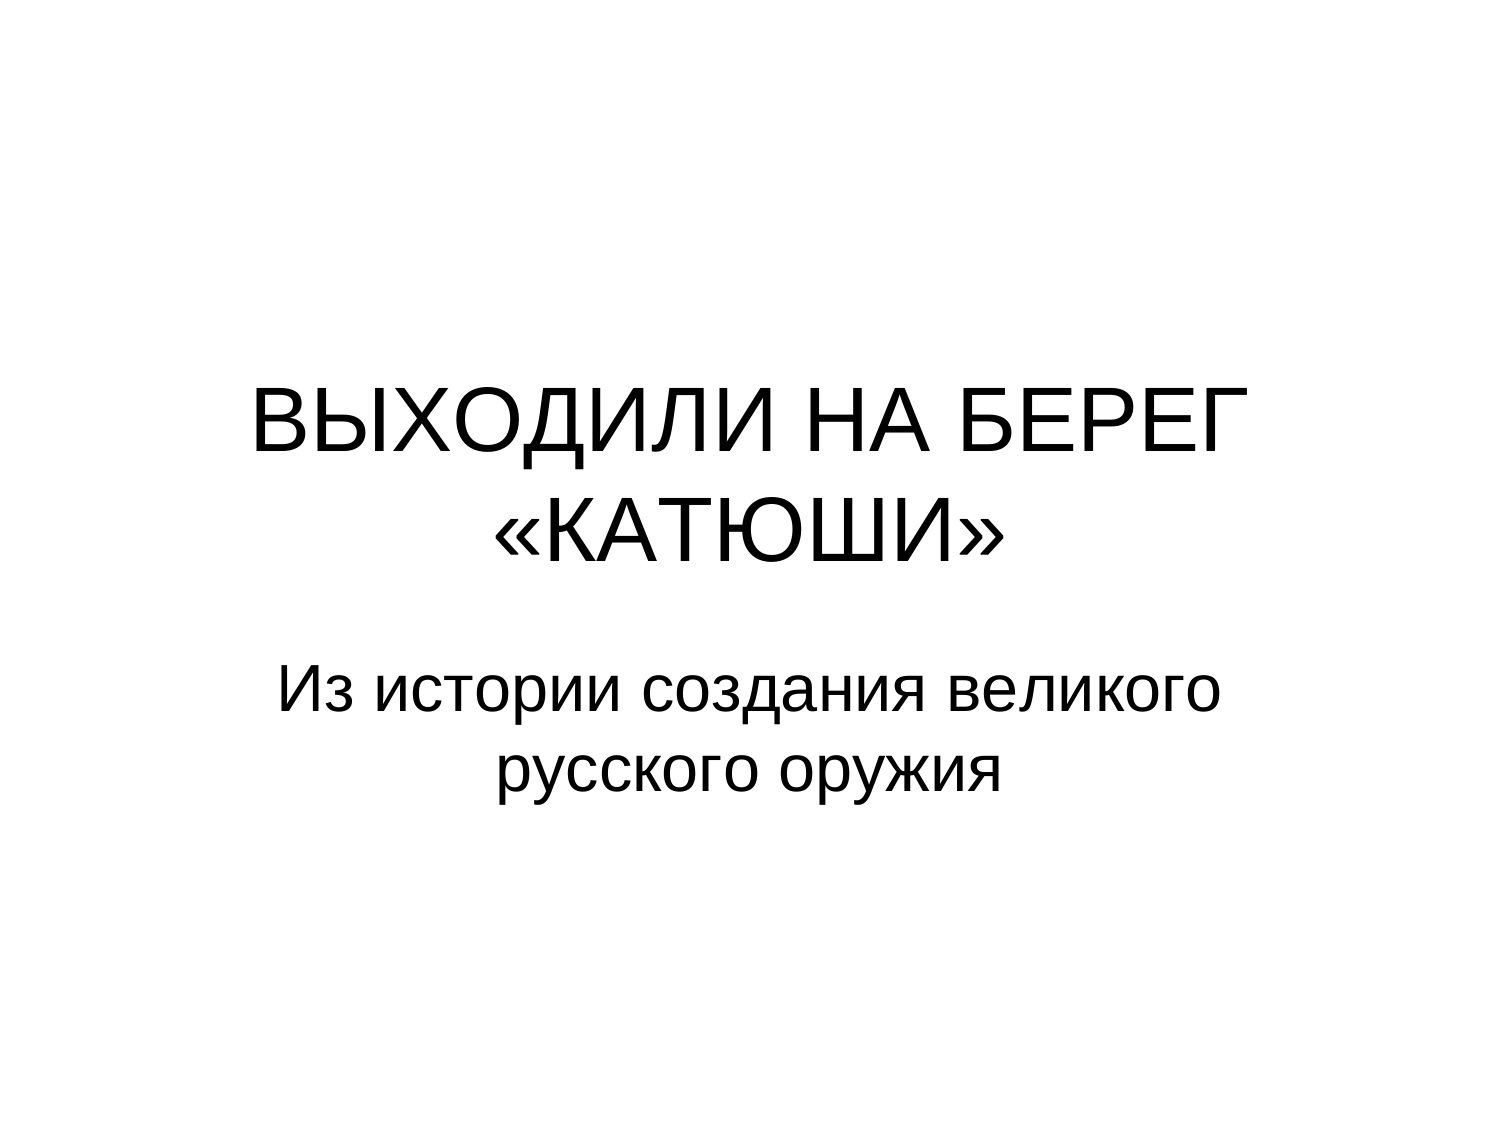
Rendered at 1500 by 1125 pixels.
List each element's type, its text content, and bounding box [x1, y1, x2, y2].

title ВЫХОДИЛИ НА БЕРЕГ «КАТЮШИ» [112, 349, 1388, 591]
subtitle Из истории создания великого русского оружия [225, 637, 1276, 926]
